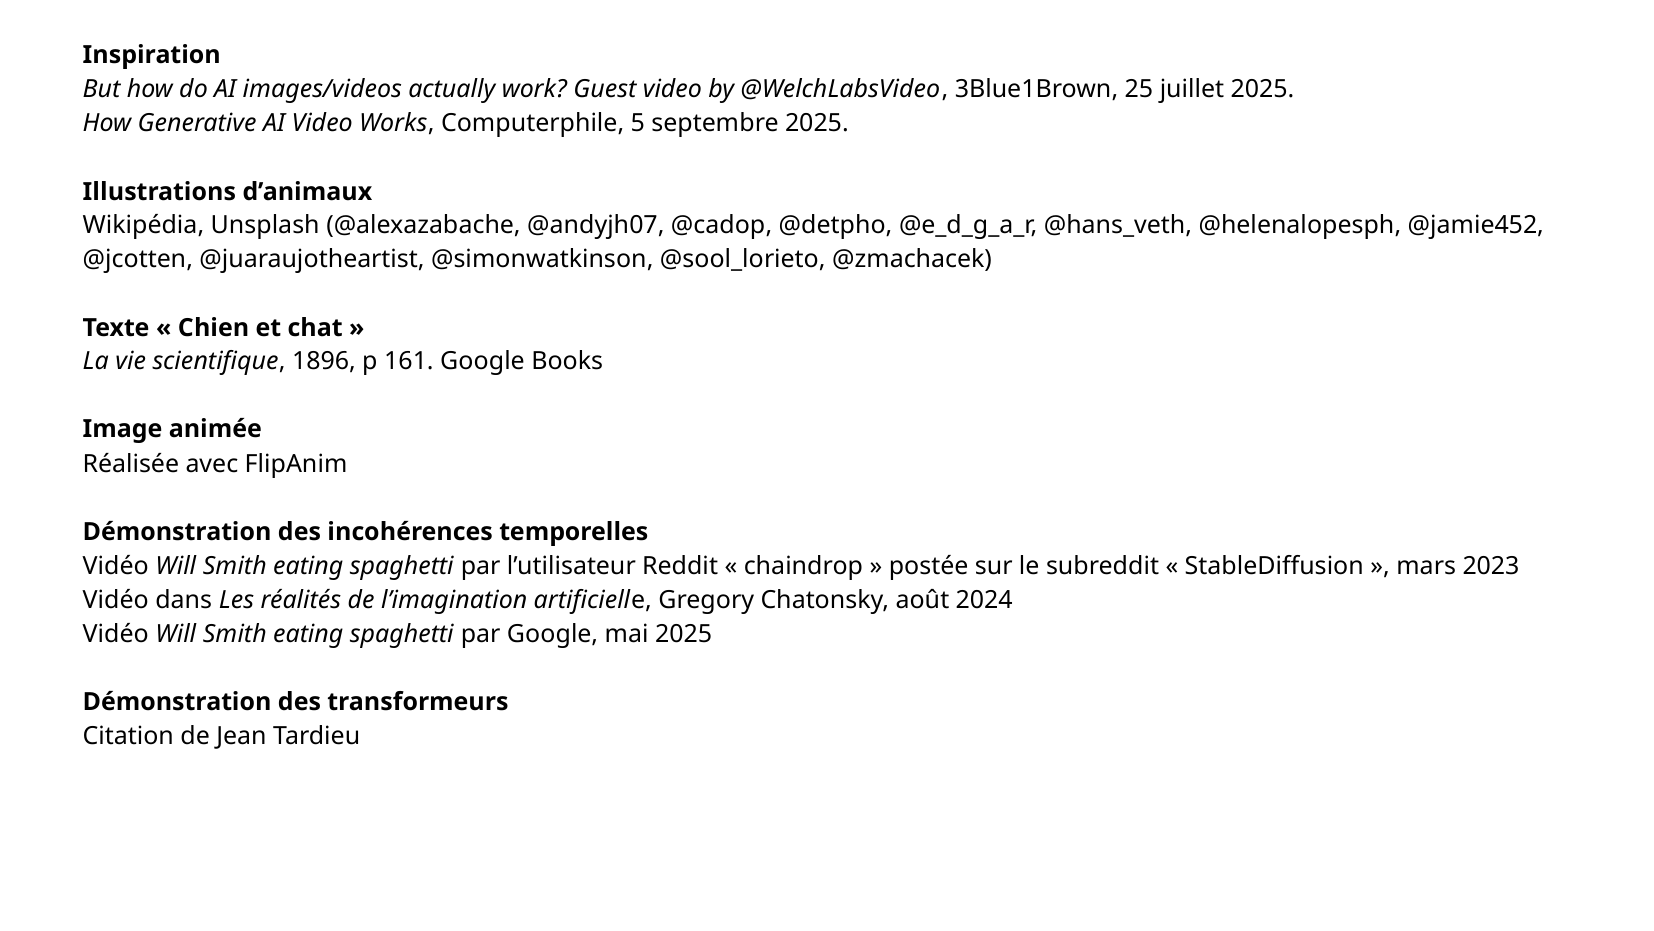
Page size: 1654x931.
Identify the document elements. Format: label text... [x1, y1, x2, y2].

subtitle Inspiration But how do AI images/videos actually work? Guest video by @WelchLabsVideo, 3Blue1Brown, 25 juillet 2025. How Generative AI Video Works, Computerphile, 5 septembre 2025. Illustrations d’animaux Wikipédia, Unsplash (@alexazabache, @andyjh07, @cadop, @detpho, @e_d_g_a_r, @hans_veth, @helenalopesph, @jamie452, @jcotten, @juaraujotheartist, @simonwatkinson, @sool_lorieto, @zmachacek) Texte « Chien et chat » La vie scientifique, 1896, p 161. Google Books Image animée Réalisée avec FlipAnim Démonstration des incohérences temporelles Vidéo Will Smith eating spaghetti par l’utilisateur Reddit « chaindrop » postée sur le subreddit « StableDiffusion », mars 2023 Vidéo dans Les réalités de l’imagination artificielle, Gregory Chatonsky, août 2024 Vidéo Will Smith eating spaghetti par Google, mai 2025 Démonstration des transformeurs Citation de Jean Tardieu [82, 37, 1571, 859]
